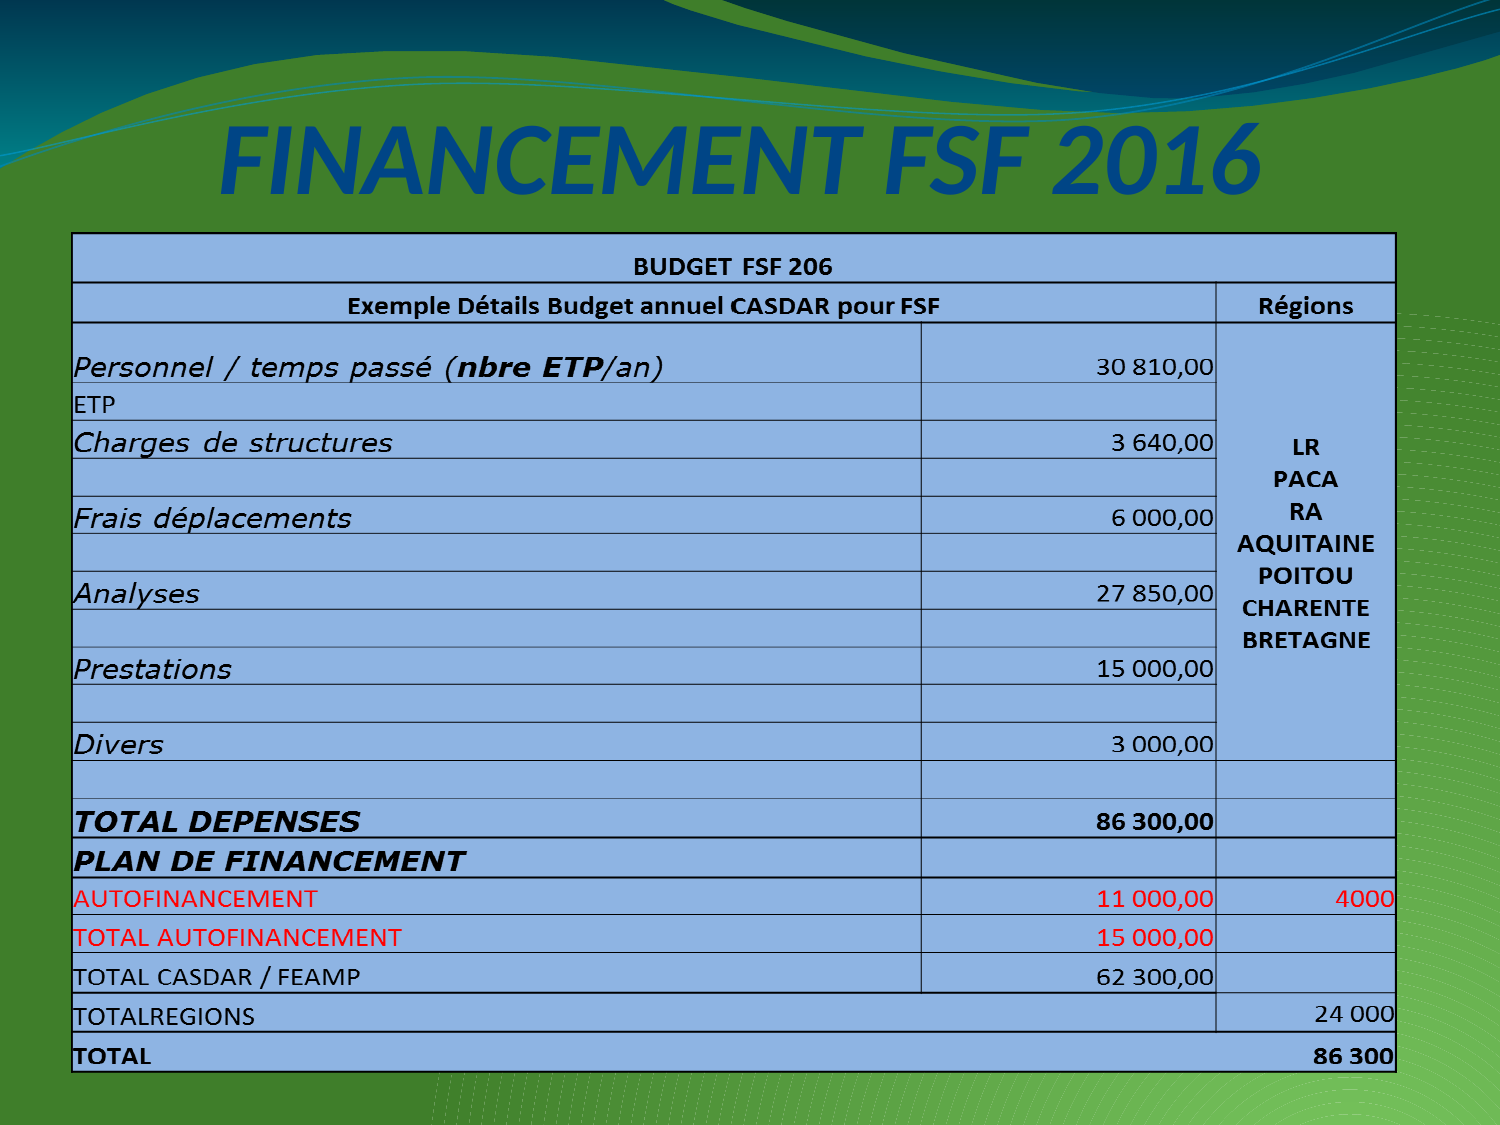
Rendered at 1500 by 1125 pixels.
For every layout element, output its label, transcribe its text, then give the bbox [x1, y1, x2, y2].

picture [71, 232, 1397, 1087]
text_box FINANCEMENT FSF 2016 [59, 82, 1422, 218]
